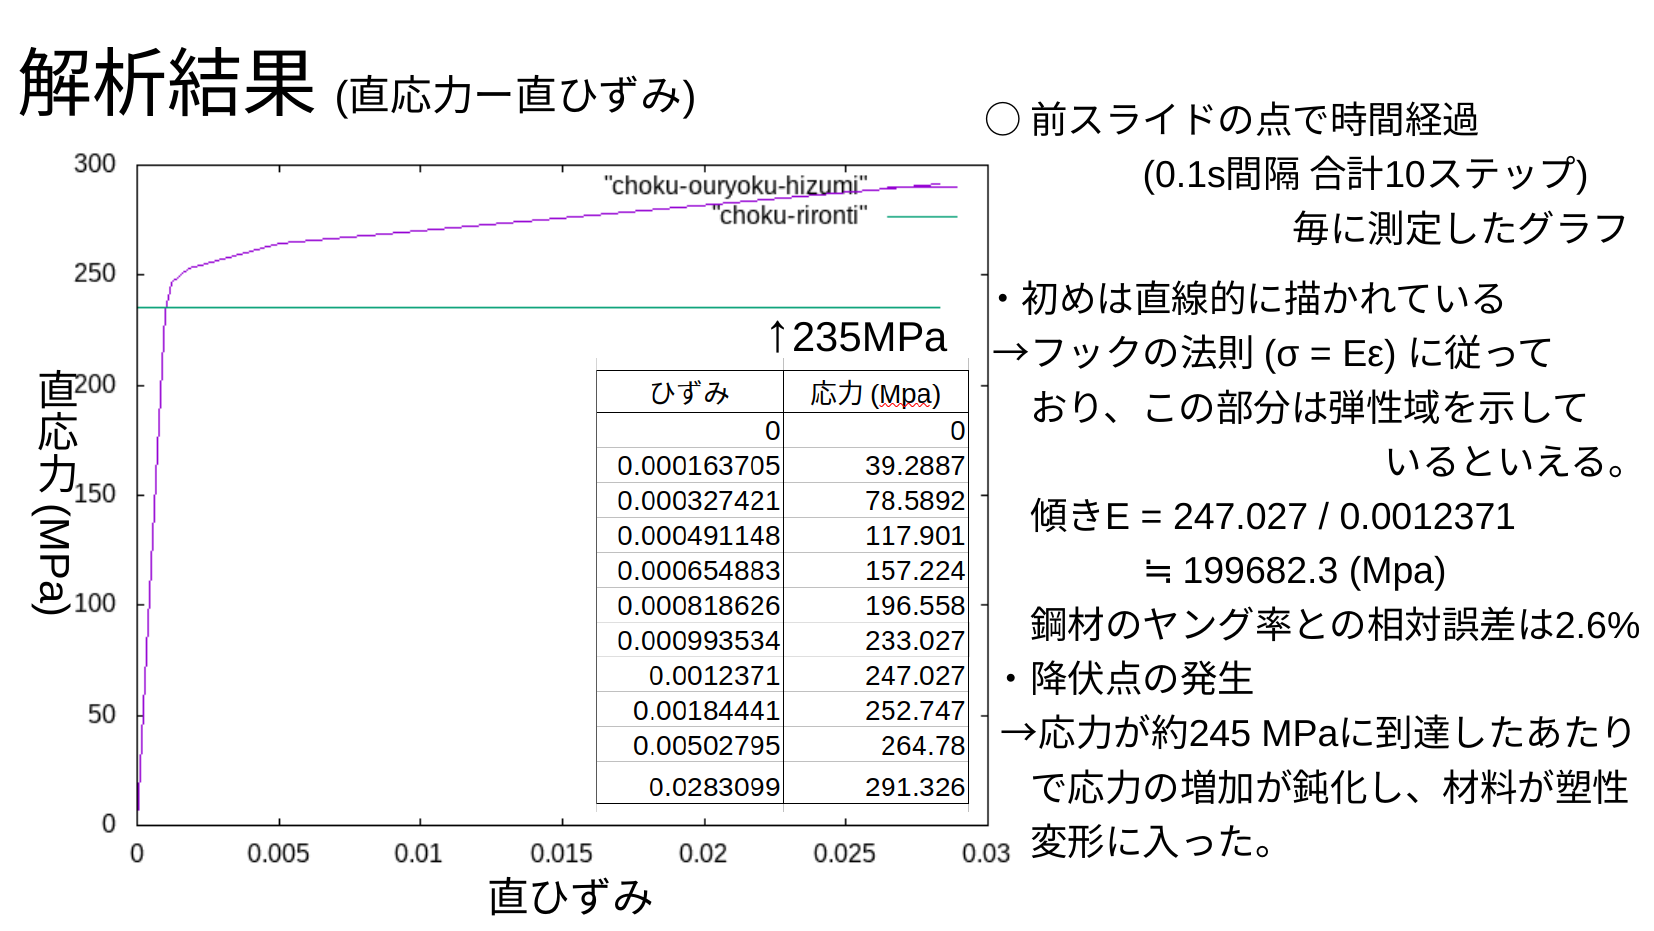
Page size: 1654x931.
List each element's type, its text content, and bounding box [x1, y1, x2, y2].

text_box ○ 前スライドの点で時間経過 (0.1s間隔 合計10ステップ) 毎に測定したグラフ ・初めは直線的に描かれている →フックの法則 (σ = Eε) に従って おり、この部分は弾性域を示して いるといえる。 傾きE = 247.027 / 0.0012371 ≒ 199682.3 (Mpa) 鋼材のヤング率との相対誤差は2.6% ・降伏点の発生 →応力が約245 MPaに到達したあたり で応力の増加が鈍化し、材料が塑性 変形に入った。 [969, 82, 1654, 931]
title 解析結果 (直応力ー直ひずみ) [17, 0, 821, 187]
text_box 直応力 (MPa) [0, 354, 97, 638]
picture [35, 135, 970, 886]
text_box ↑235MPa [750, 295, 1046, 395]
text_box 直ひずみ [472, 856, 768, 931]
